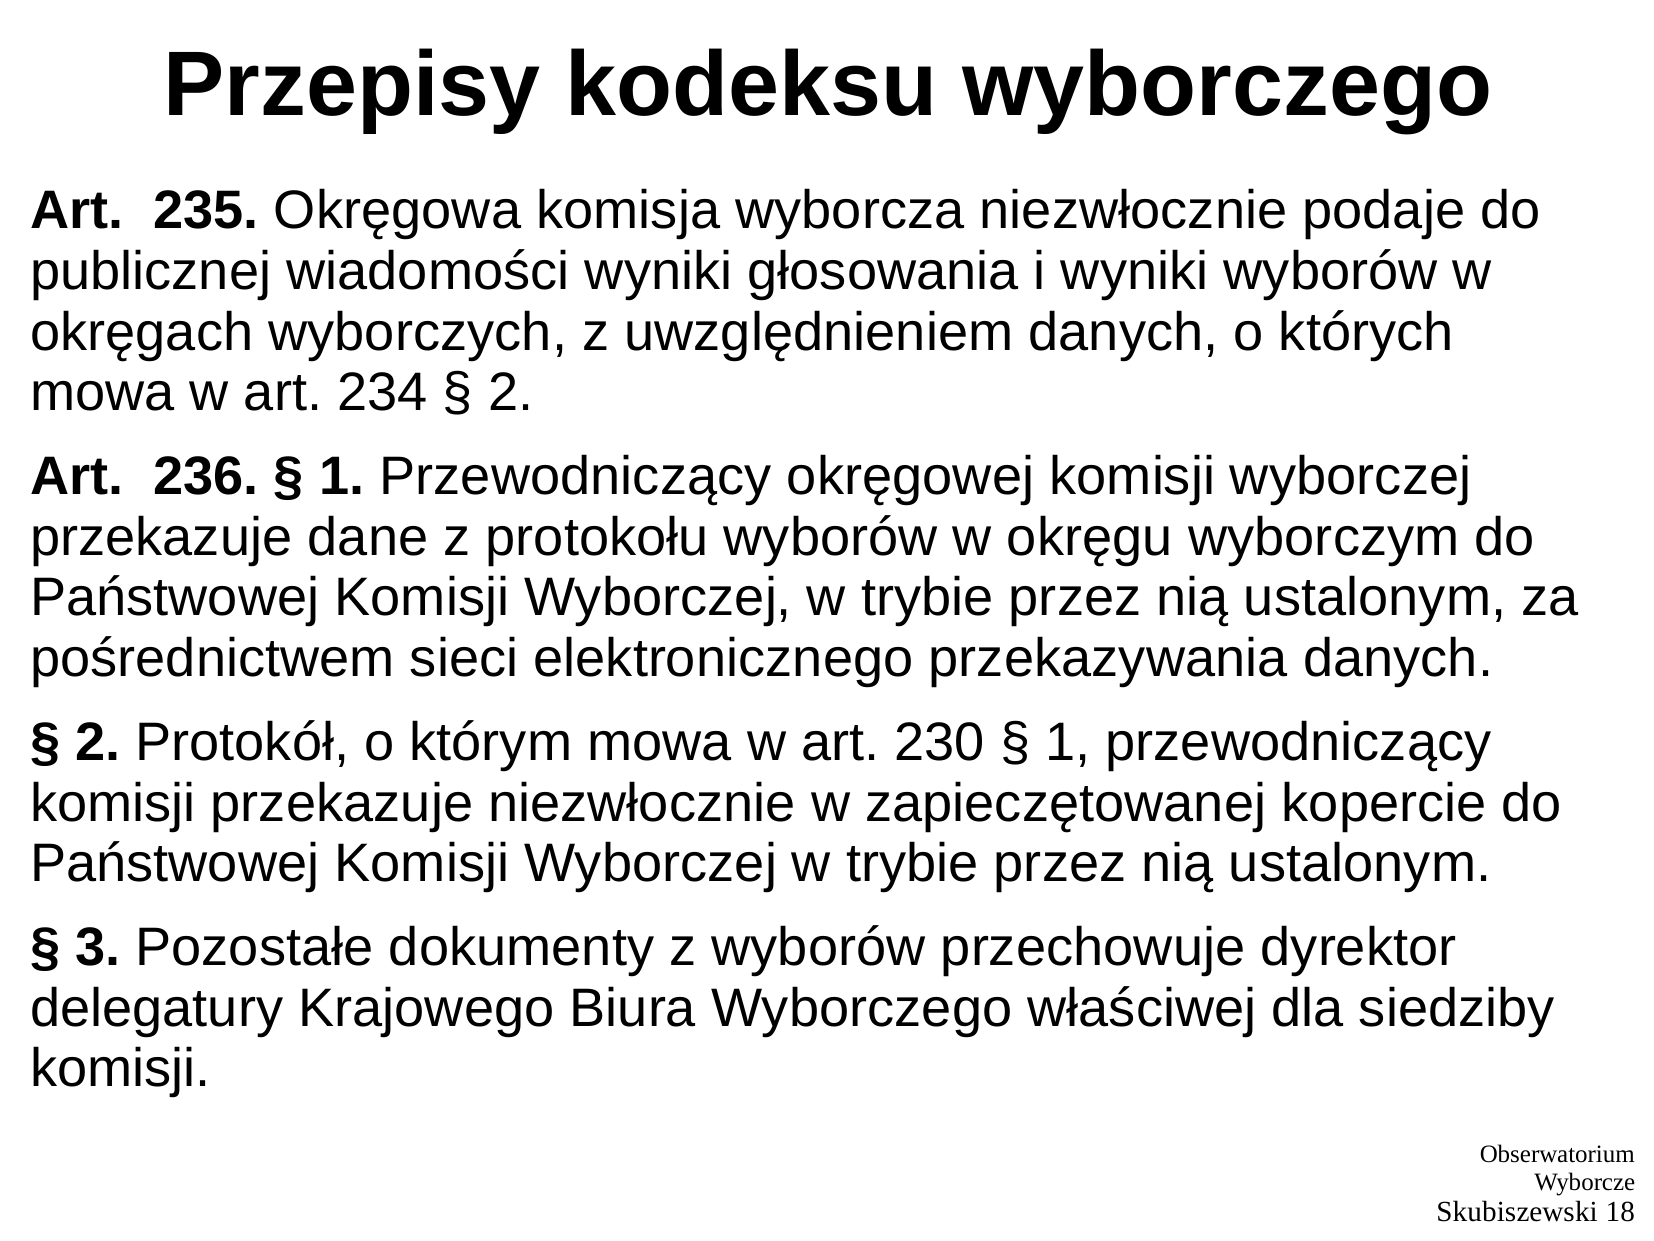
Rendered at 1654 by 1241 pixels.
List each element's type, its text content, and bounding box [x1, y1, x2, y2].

list Art. 235. Okręgowa komisja wyborcza niezwłocznie podaje do publicznej wiadomości wyniki głosowania i wyniki wyborów w okręgach wyborczych, z uwzględnieniem danych, o których mowa w art. 234 § 2. Art. 236. § 1. Przewodniczący okręgowej komisji wyborczej przekazuje dane z protokołu wyborów w okręgu wyborczym do Państwowej Komisji Wyborczej, w trybie przez nią ustalonym, za pośrednictwem sieci elektronicznego przekazywania danych. § 2. Protokół, o którym mowa w art. 230 § 1, przewodniczący komisji przekazuje niezwłocznie w zapieczętowanej kopercie do Państwowej Komisji Wyborczej w trybie przez nią ustalonym. § 3. Pozostałe dokumenty z wyborów przechowuje dyrektor delegatury Krajowego Biura Wyborczego właściwej dla siedziby komisji. [30, 180, 1583, 1241]
title Przepisy kodeksu wyborczego [84, 32, 1573, 180]
